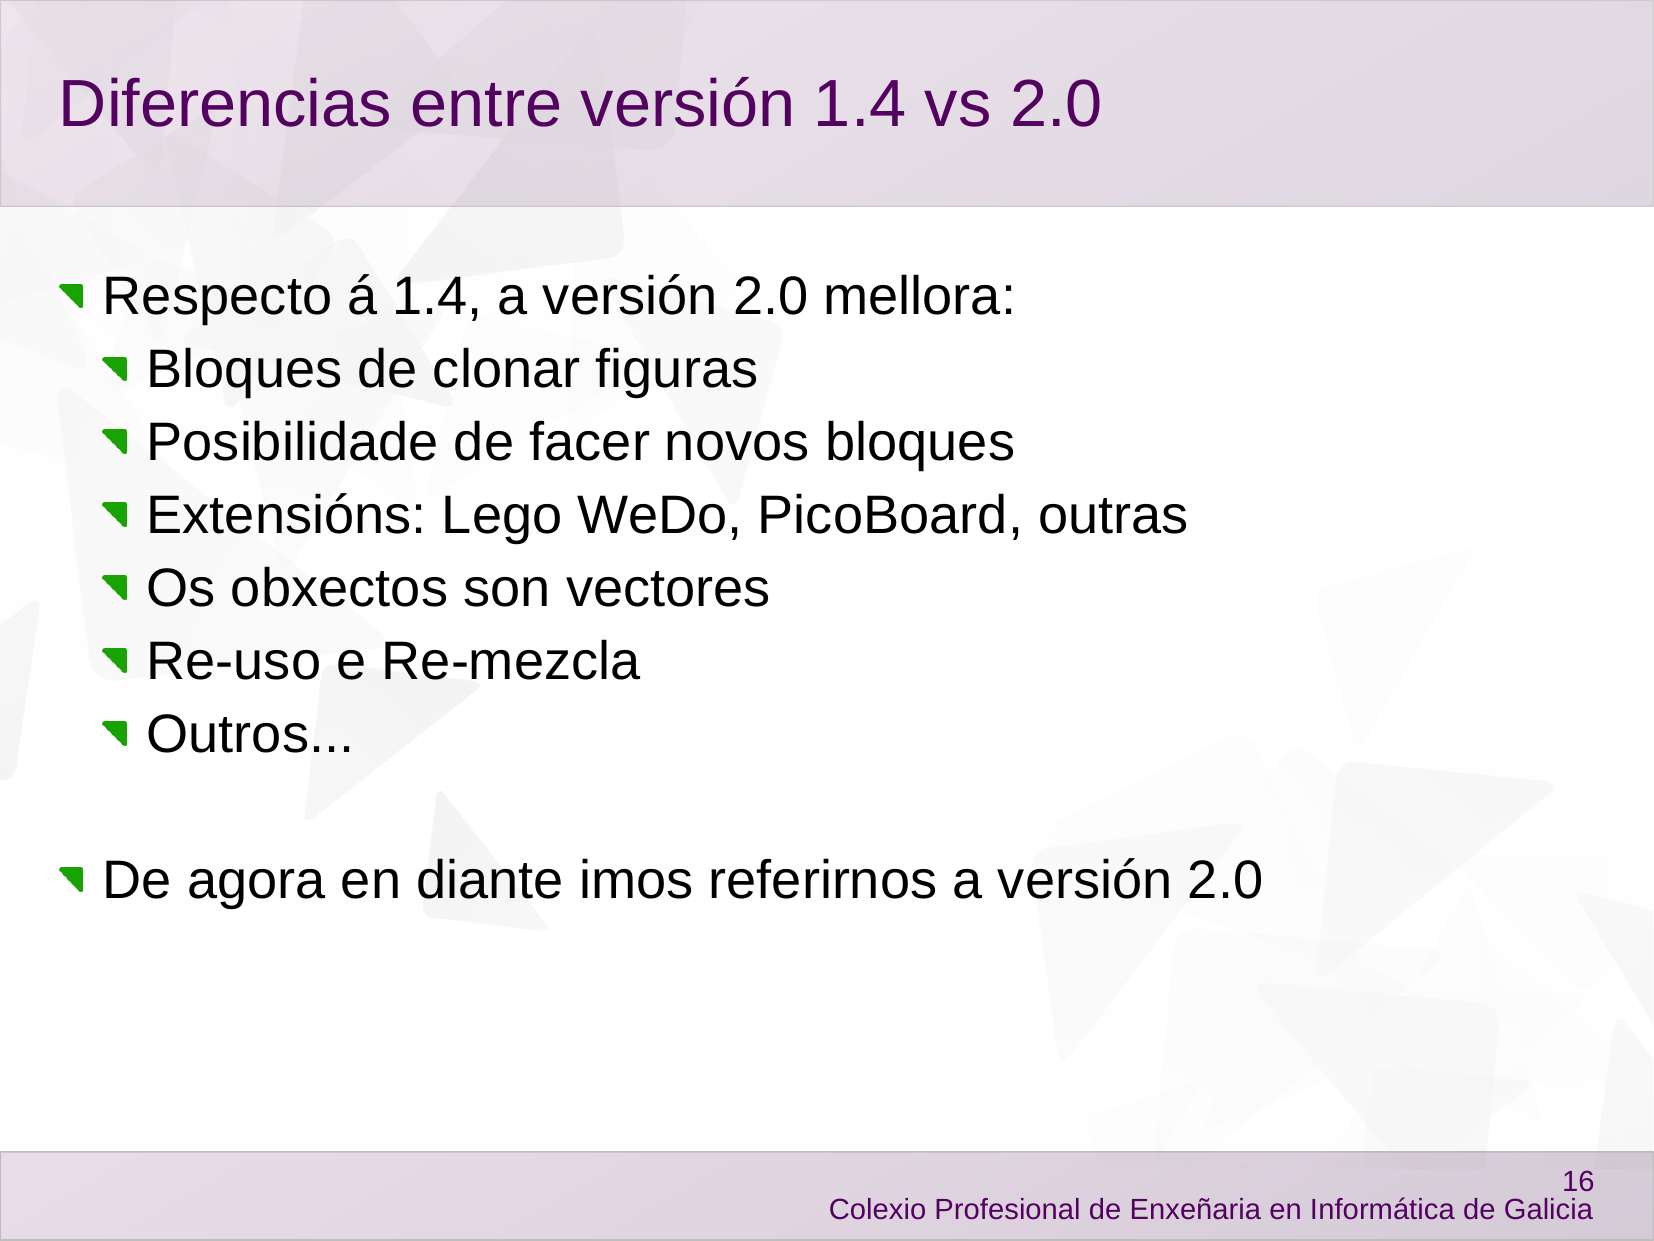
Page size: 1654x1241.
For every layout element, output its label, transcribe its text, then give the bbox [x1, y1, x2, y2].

title Diferencias entre versión 1.4 vs 2.0 [59, 29, 1595, 178]
picture [0, 0, 783, 931]
list Respecto á 1.4, a versión 2.0 mellora: Bloques de clonar figuras Posibilidade de facer novos bloques Extensións: Lego WeDo, PicoBoard, outras Os obxectos son vectores Re-uso e Re-mezcla Outros... De agora en diante imos referirnos a versión 2.0 [59, 265, 1595, 1045]
picture [915, 548, 1654, 1169]
